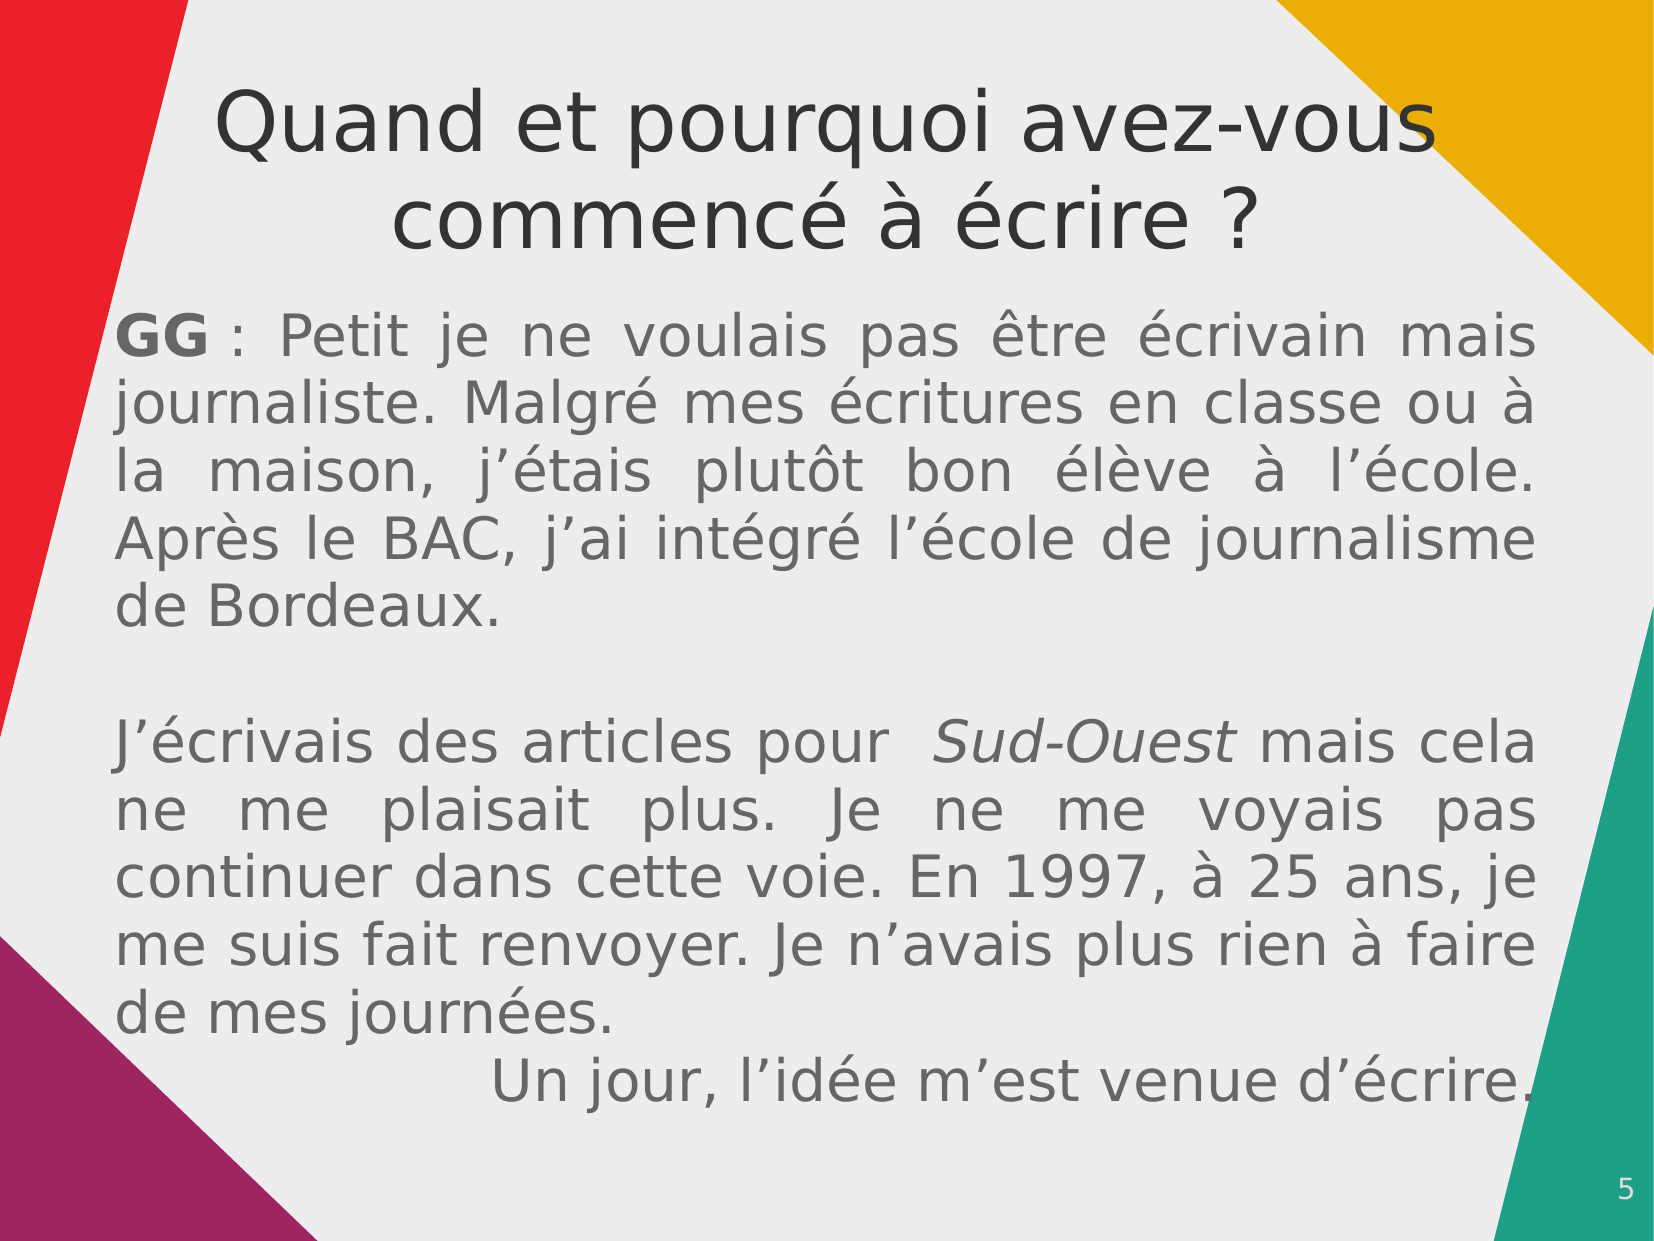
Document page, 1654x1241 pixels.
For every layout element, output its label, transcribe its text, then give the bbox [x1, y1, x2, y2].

subtitle GG : Petit je ne voulais pas être écrivain mais journaliste. Malgré mes écritures en classe ou à la maison, j’étais plutôt bon élève à l’école. Après le BAC, j’ai intégré l’école de journalisme de Bordeaux. J’écrivais des articles pour Sud-Ouest mais cela ne me plaisait plus. Je ne me voyais pas continuer dans cette voie. En 1997, à 25 ans, je me suis fait renvoyer. Je n’avais plus rien à faire de mes journées. Un jour, l’idée m’est venue d’écrire. [114, 302, 1539, 1236]
title Quand et pourquoi avez-vous commencé à écrire ? [114, 73, 1539, 271]
